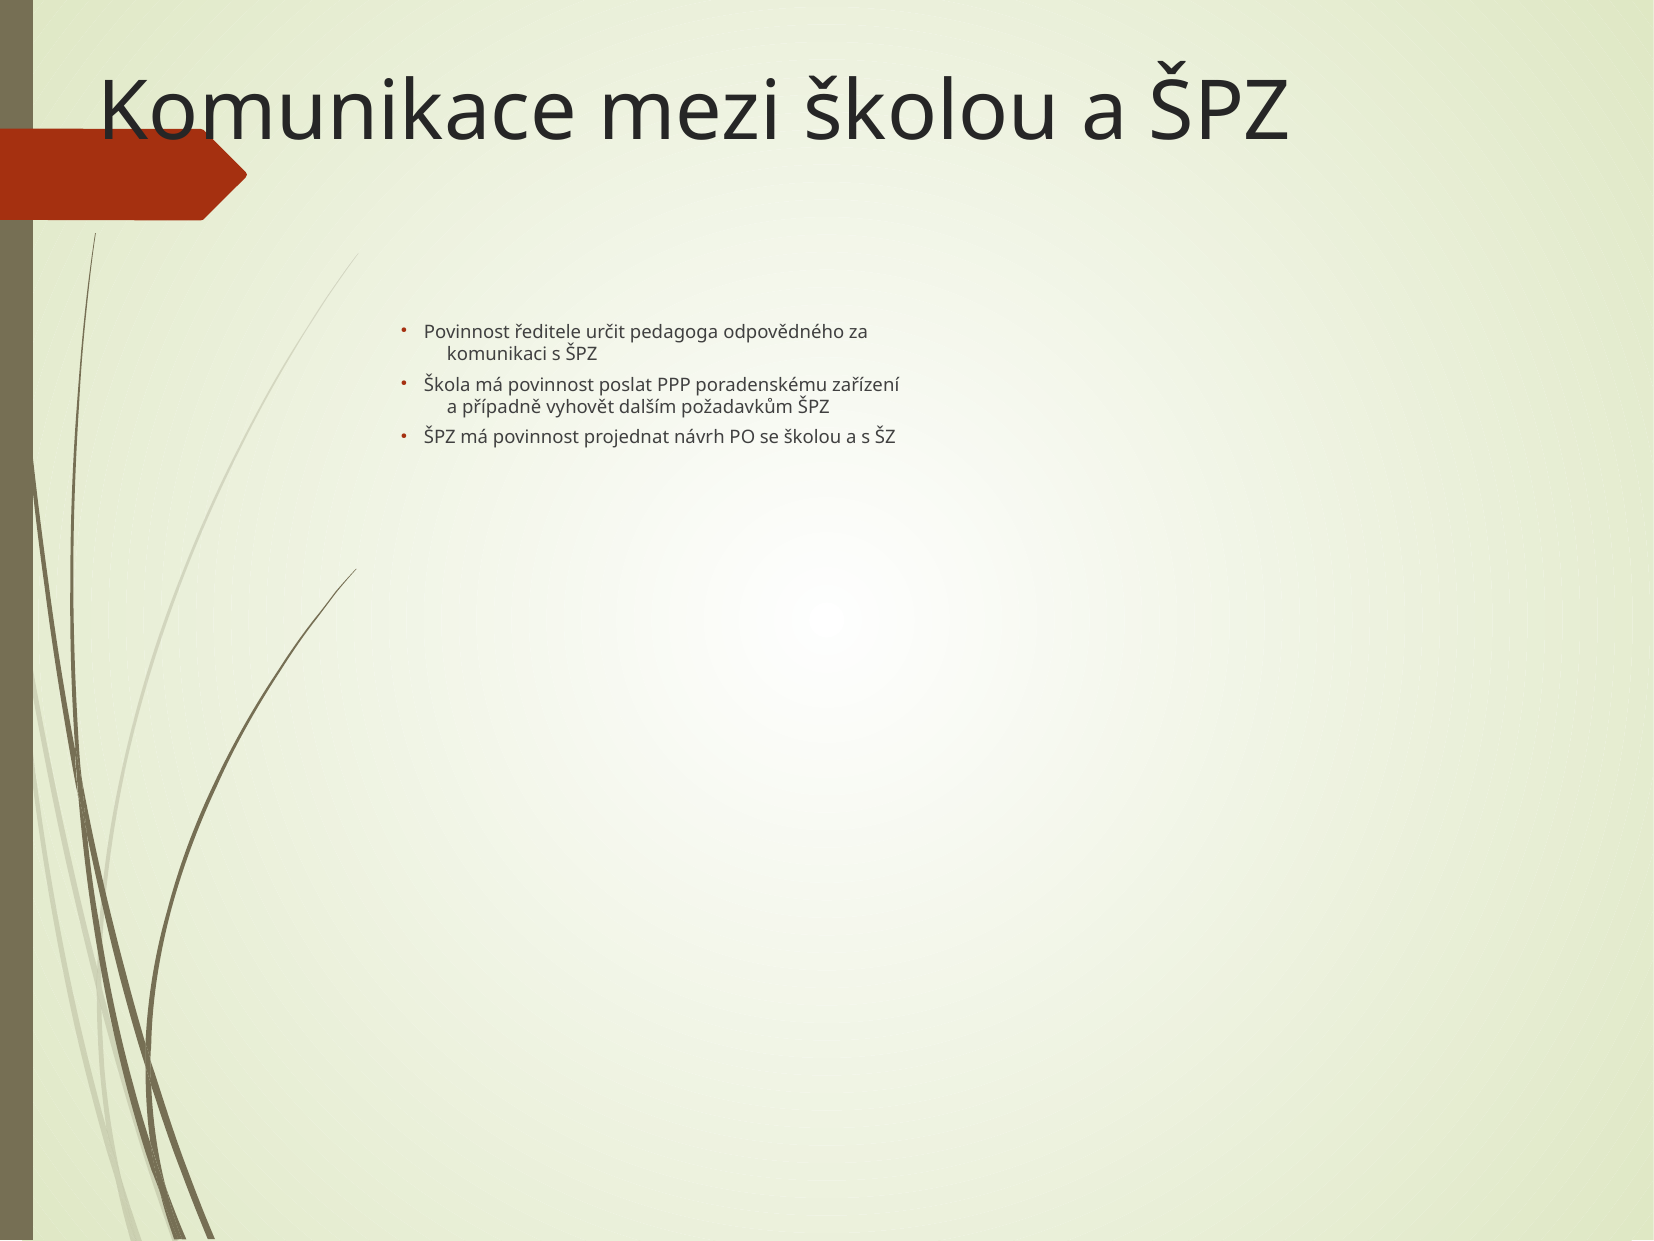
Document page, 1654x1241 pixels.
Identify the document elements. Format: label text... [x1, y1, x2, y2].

title Komunikace mezi školou a ŠPZ [0, 49, 1489, 257]
list Povinnost ředitele určit pedagoga odpovědného za komunikaci s ŠPZ Škola má povinnost poslat PPP poradenskému zařízení a případně vyhovět dalším požadavkům ŠPZ ŠPZ má povinnost projednat návrh PO se školou a s ŠZ [0, 290, 1489, 1010]
